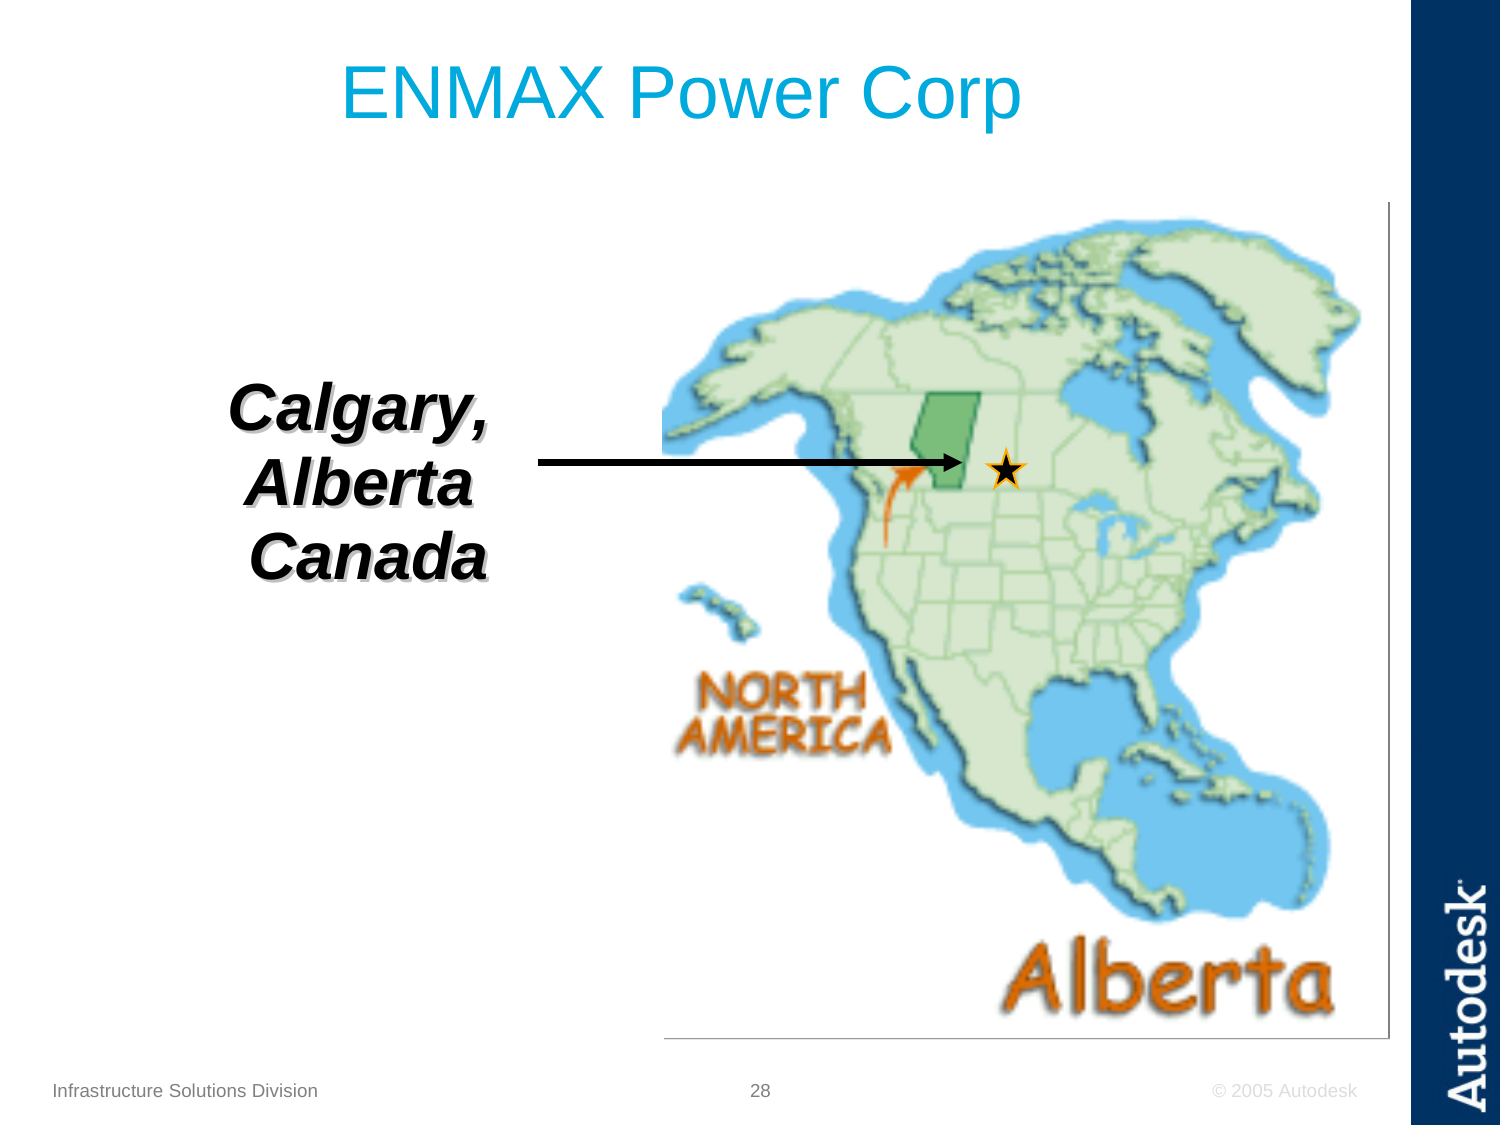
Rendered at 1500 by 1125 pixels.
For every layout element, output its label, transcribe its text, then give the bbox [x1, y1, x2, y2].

text_box Calgary, Alberta Canada [62, 362, 676, 603]
text_box [987, 449, 1026, 488]
title ENMAX Power Corp [52, 22, 1313, 173]
picture [1411, 0, 1500, 1125]
picture [662, 199, 1388, 1038]
